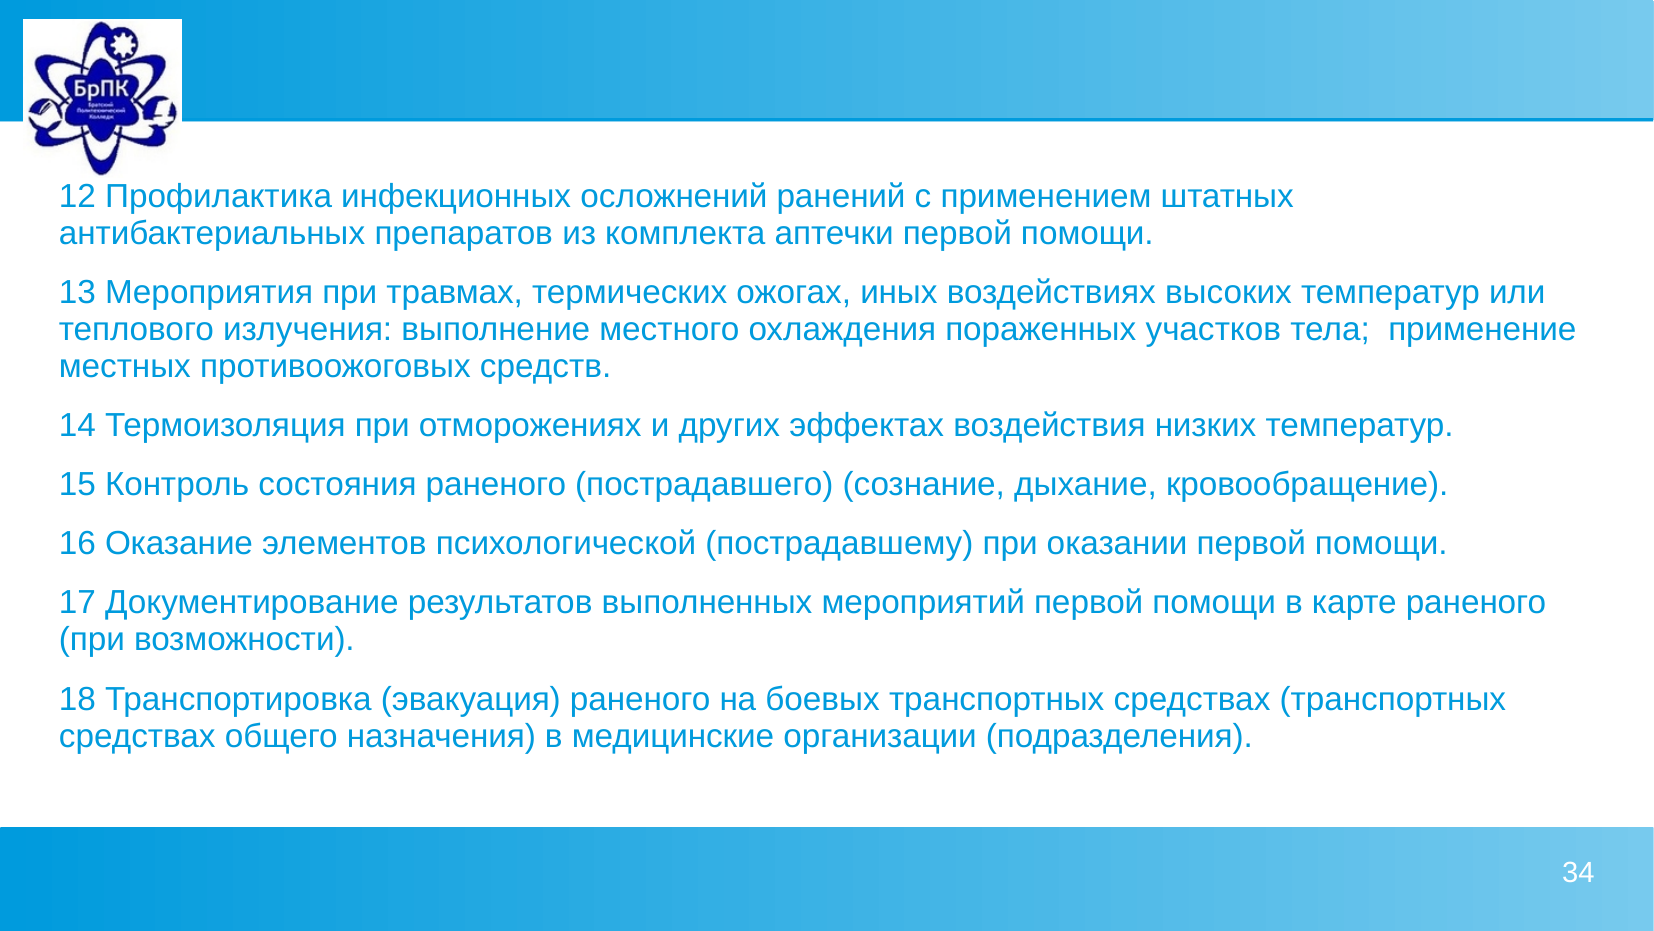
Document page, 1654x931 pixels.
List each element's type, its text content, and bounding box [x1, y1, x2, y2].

list 12 Профилактика инфекционных осложнений ранений с применением штатных антибактериальных препаратов из комплекта аптечки первой помощи. 13 Мероприятия при травмах, термических ожогах, иных воздействиях высоких температур или теплового излучения: выполнение местного охлаждения пораженных участков тела; применение местных противоожоговых средств. 14 Термоизоляция при отморожениях и других эффектах воздействия низких температур. 15 Контроль состояния раненого (пострадавшего) (сознание, дыхание, кровообращение). 16 Оказание элементов психологической (пострадавшему) при оказании первой помощи. 17 Документирование результатов выполненных мероприятий первой помощи в карте раненого (при возможности). 18 Транспортировка (эвакуация) раненого на боевых транспортных средствах (транспортных средствах общего назначения) в медицинские организации (подразделения). [59, 177, 1595, 768]
picture [23, 20, 182, 178]
